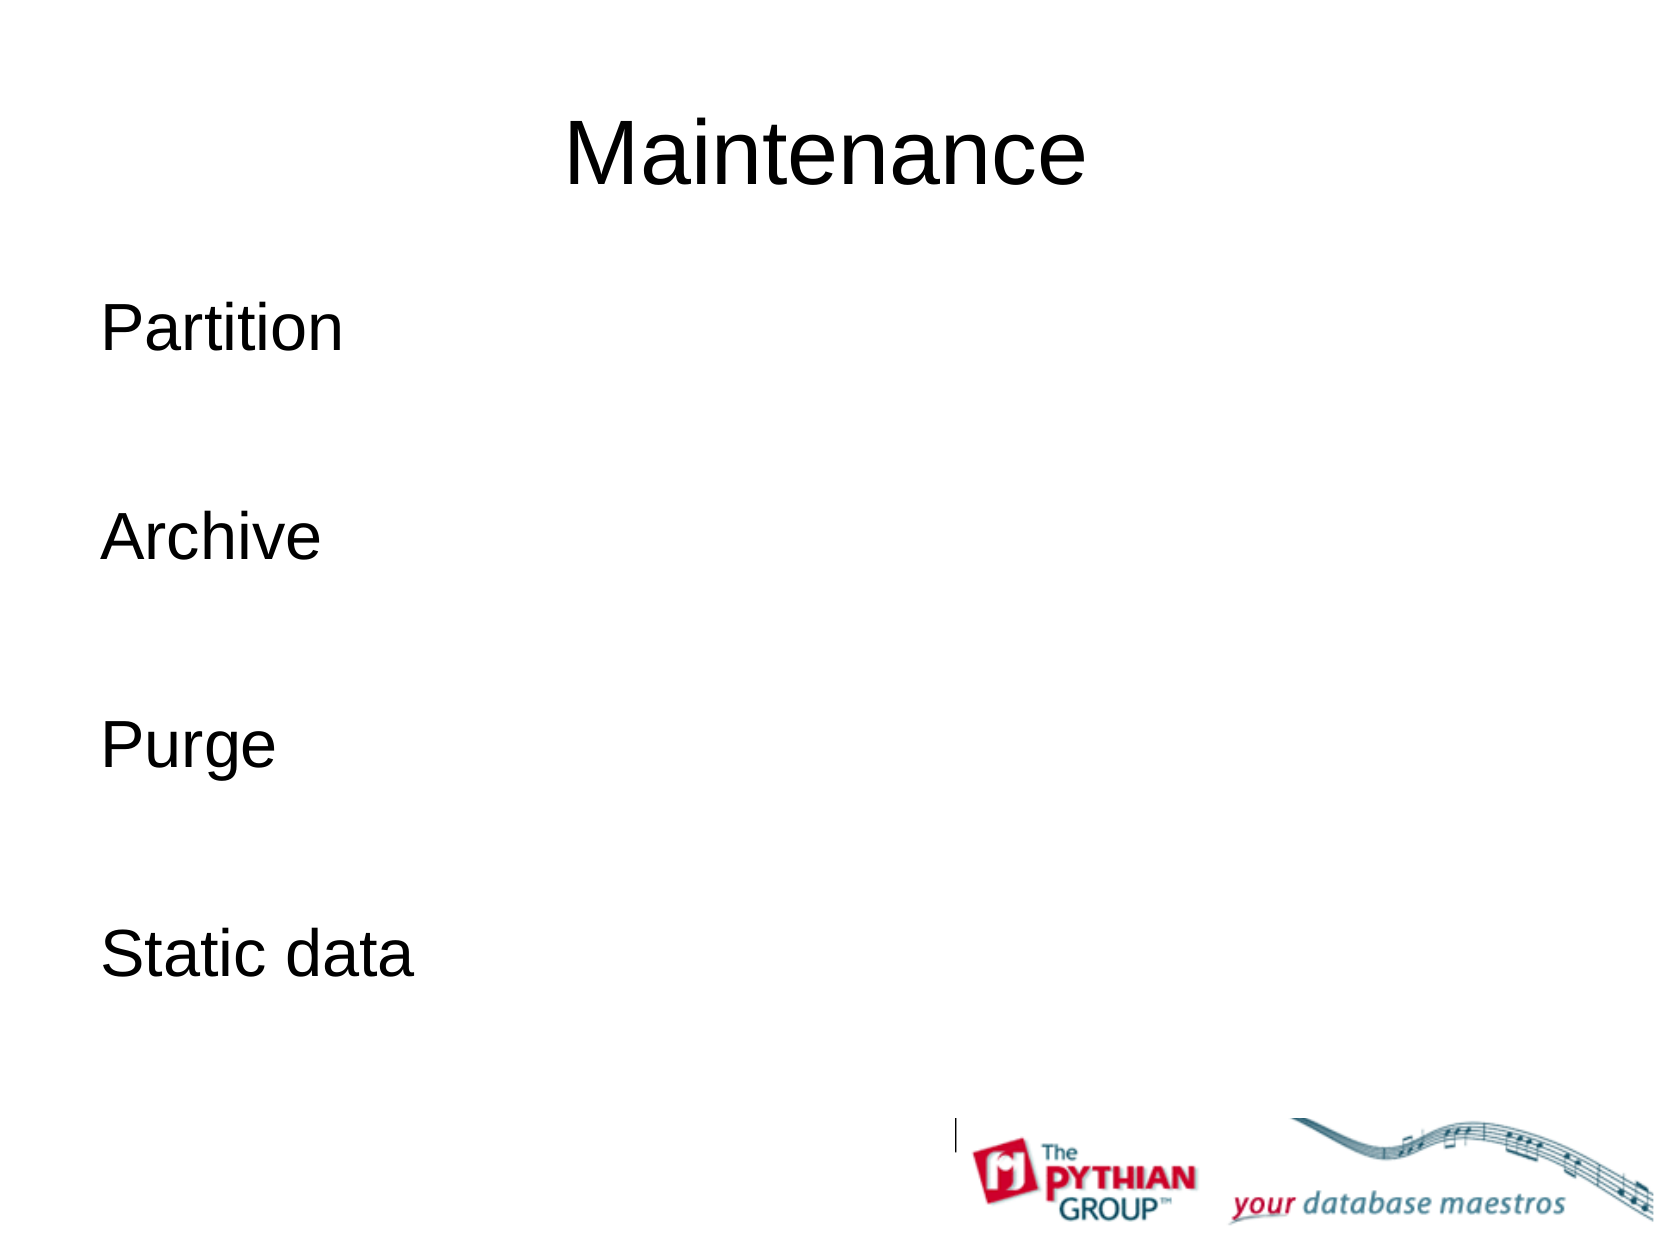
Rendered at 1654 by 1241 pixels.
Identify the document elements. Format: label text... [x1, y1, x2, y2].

picture [955, 1118, 1654, 1241]
list Partition Archive Purge Static data [82, 290, 1571, 1094]
title Maintenance [82, 49, 1571, 257]
